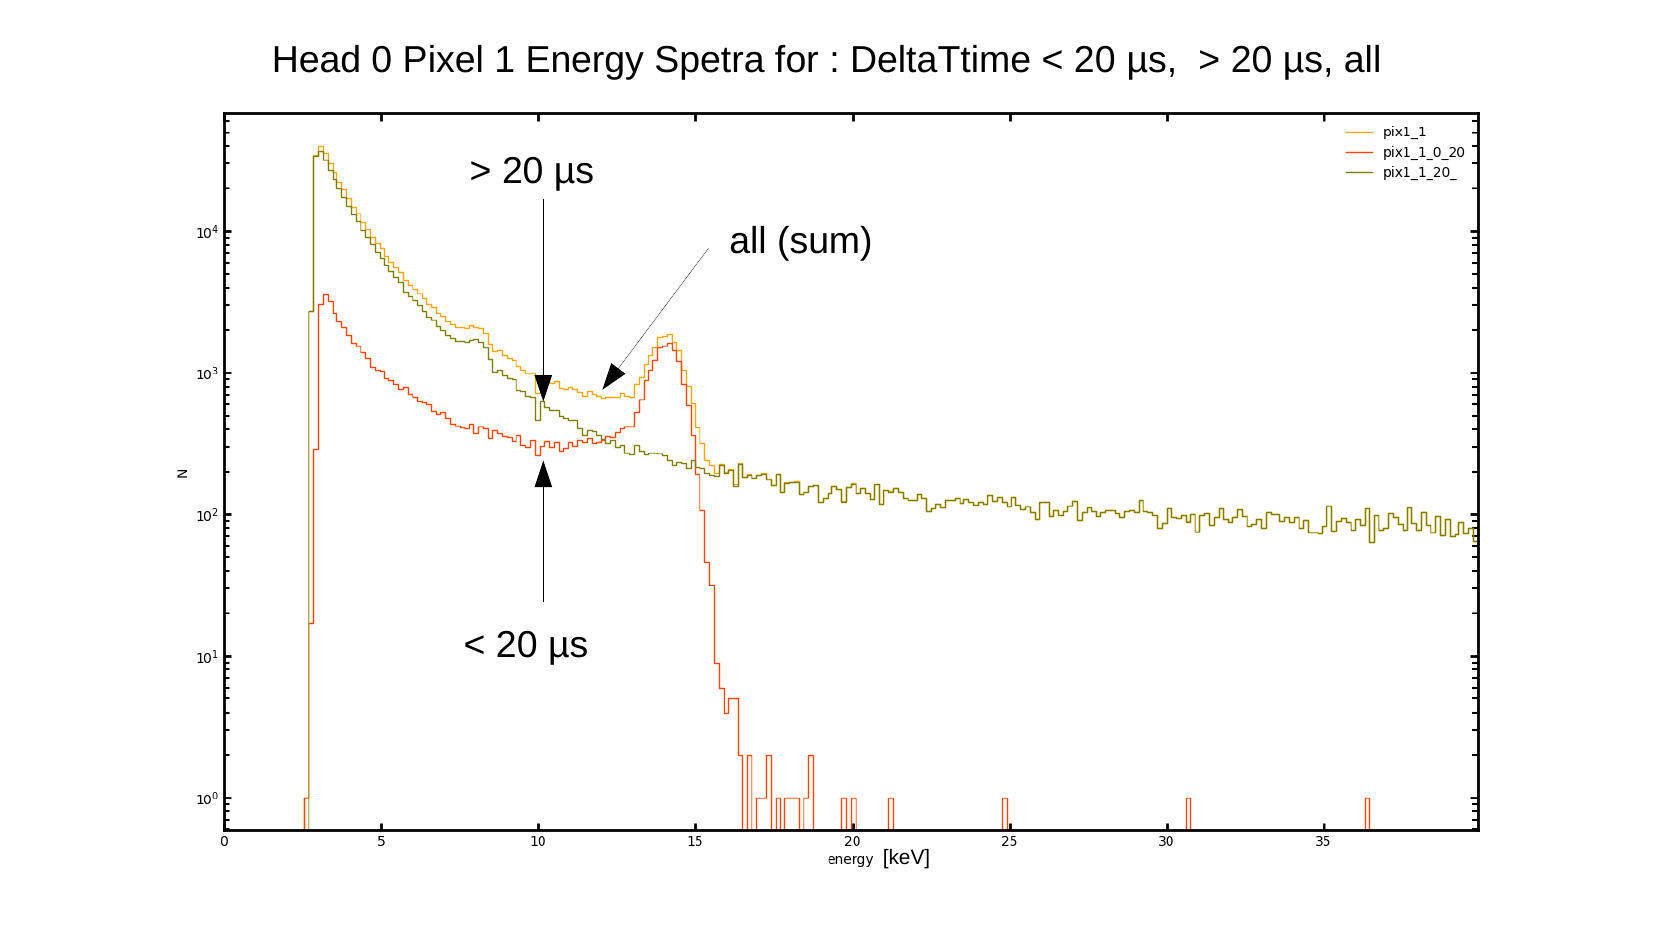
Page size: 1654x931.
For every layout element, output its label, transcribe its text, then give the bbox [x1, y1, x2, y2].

text_box all (sum) [714, 212, 888, 270]
picture [21, 1, 1639, 931]
text_box > 20 µs [454, 141, 620, 199]
text_box Head 0 Pixel 1 Energy Spetra for : DeltaTtime < 20 µs, > 20 µs, all [257, 30, 1397, 88]
text_box [keV] [868, 838, 946, 877]
text_box < 20 µs [448, 616, 604, 674]
